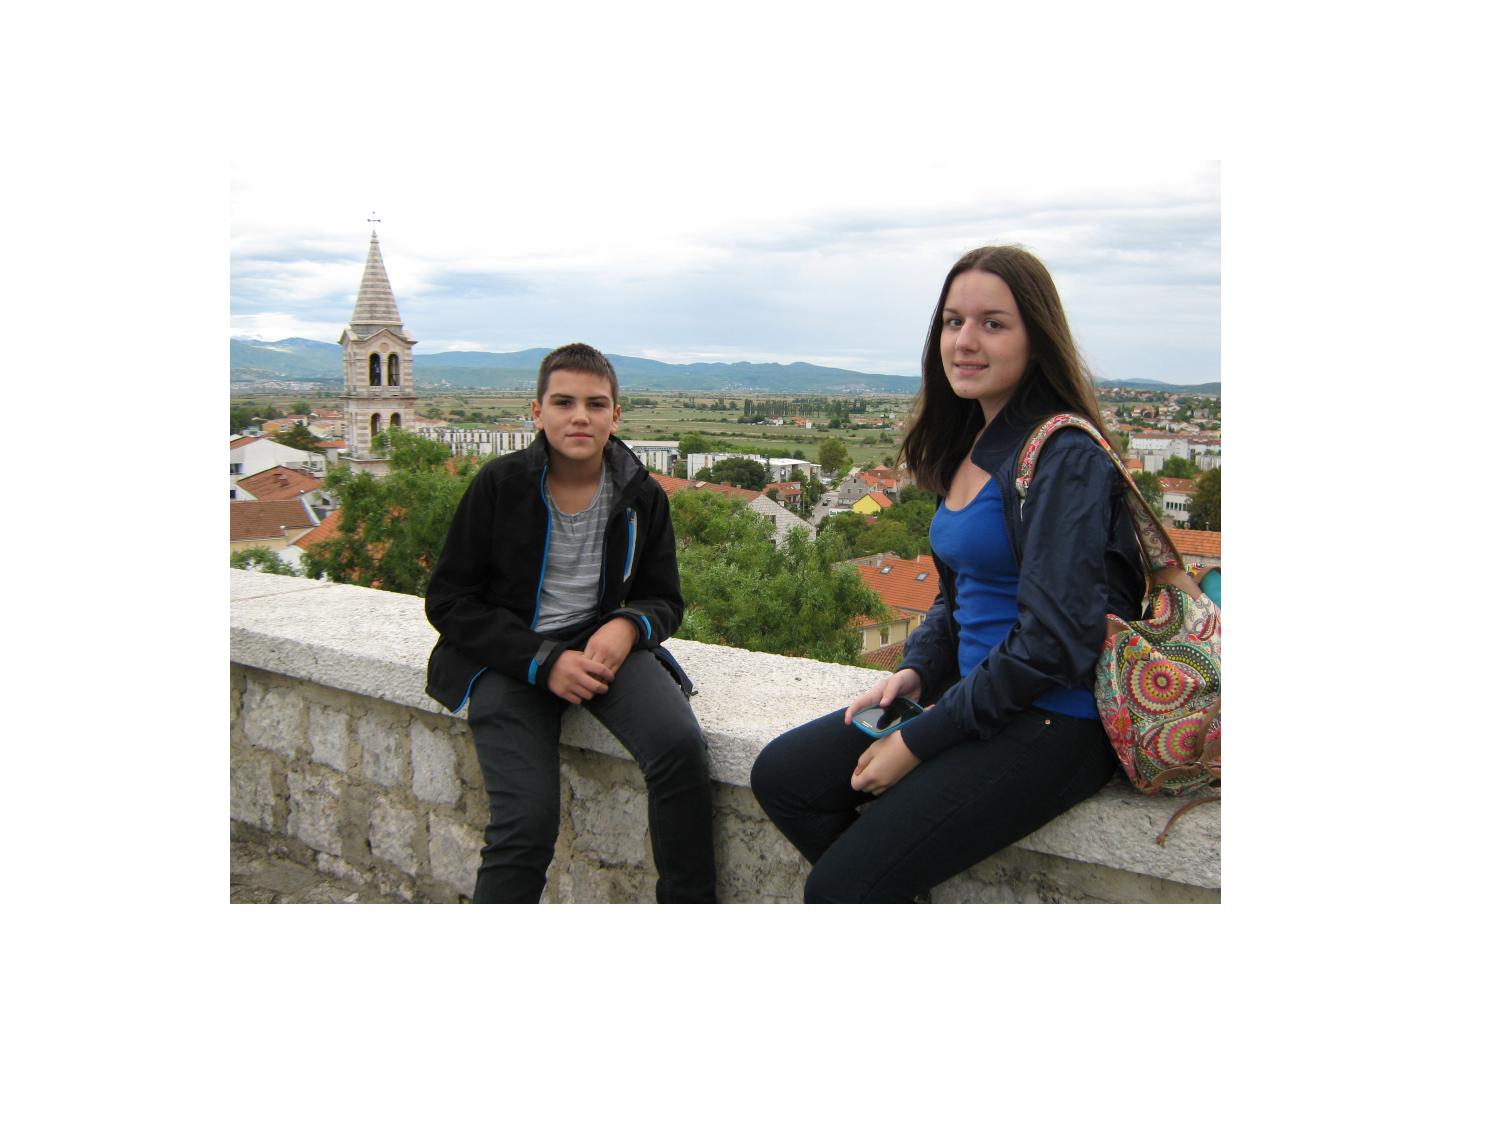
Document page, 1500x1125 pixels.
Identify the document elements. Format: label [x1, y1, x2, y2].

picture [230, 160, 1221, 904]
